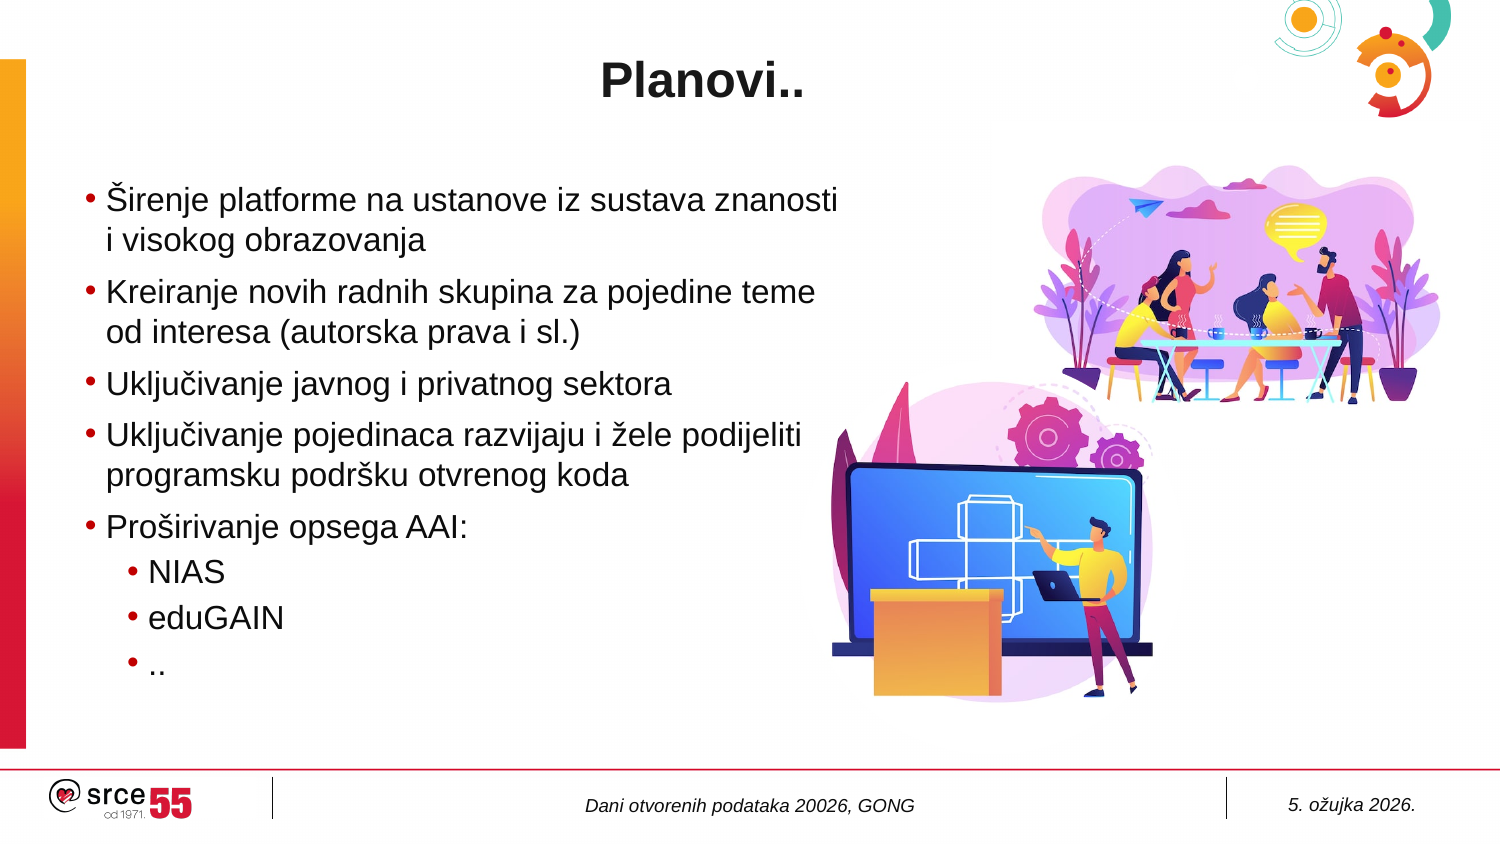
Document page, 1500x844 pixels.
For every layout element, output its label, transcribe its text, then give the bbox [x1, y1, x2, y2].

picture [0, 0, 1500, 844]
list Širenje platforme na ustanove iz sustava znanosti i visokog obrazovanja Kreiranje novih radnih skupina za pojedine teme od interesa (autorska prava i sl.) Uključivanje javnog i privatnog sektora Uključivanje pojedinaca razvijaju i žele podijeliti programsku podršku otvrenog koda Proširivanje opsega AAI: NIAS eduGAIN .. [69, 170, 866, 707]
title Planovi.. [103, 0, 1397, 164]
footer Dani otvorenih podataka 20026, GONG [338, 782, 1162, 828]
text_box [799, 359, 1185, 755]
slide_number 5. ožujka 2026. [1254, 781, 1451, 827]
